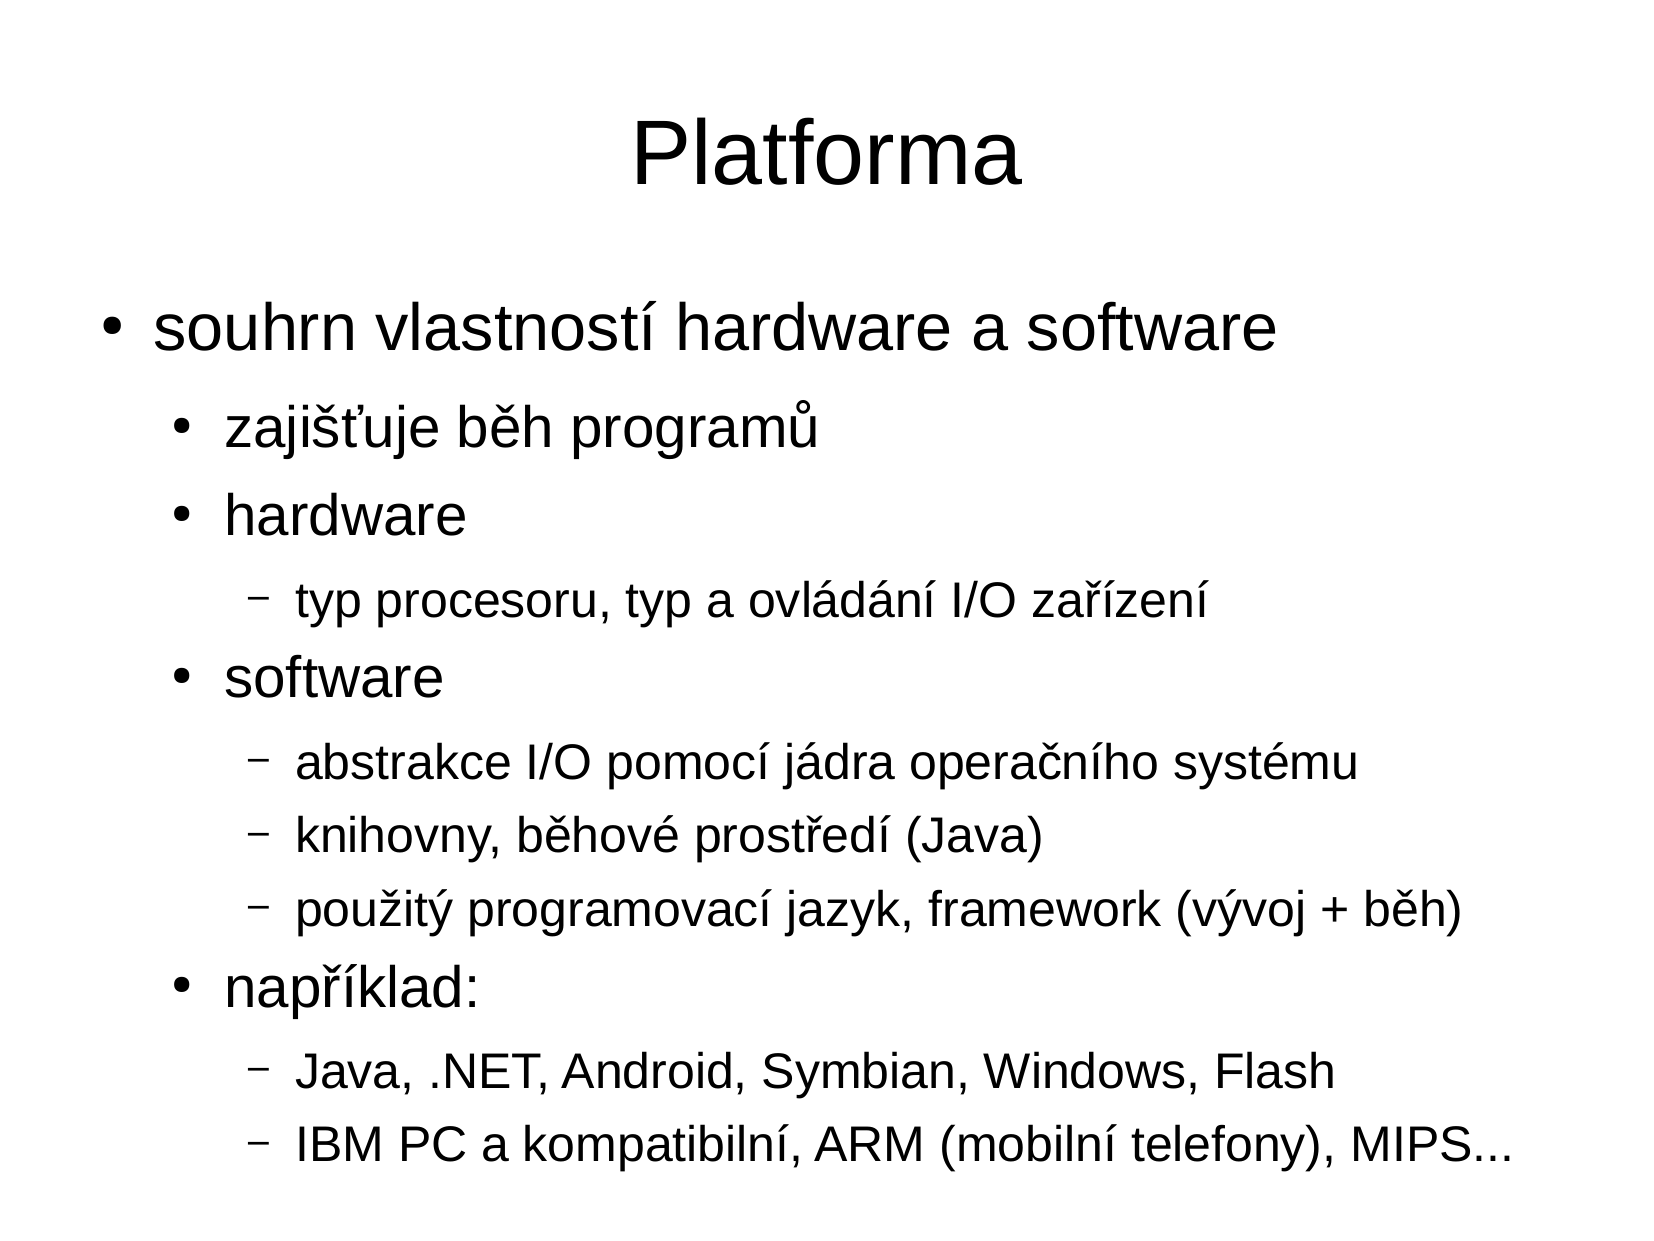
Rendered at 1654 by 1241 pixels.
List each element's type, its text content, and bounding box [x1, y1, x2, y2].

title Platforma [82, 49, 1571, 257]
list souhrn vlastností hardware a software zajišťuje běh programů hardware typ procesoru, typ a ovládání I/O zařízení software abstrakce I/O pomocí jádra operačního systému knihovny, běhové prostředí (Java) použitý programovací jazyk, framework (vývoj + běh) například: Java, .NET, Android, Symbian, Windows, Flash IBM PC a kompatibilní, ARM (mobilní telefony), MIPS... [82, 290, 1571, 1173]
